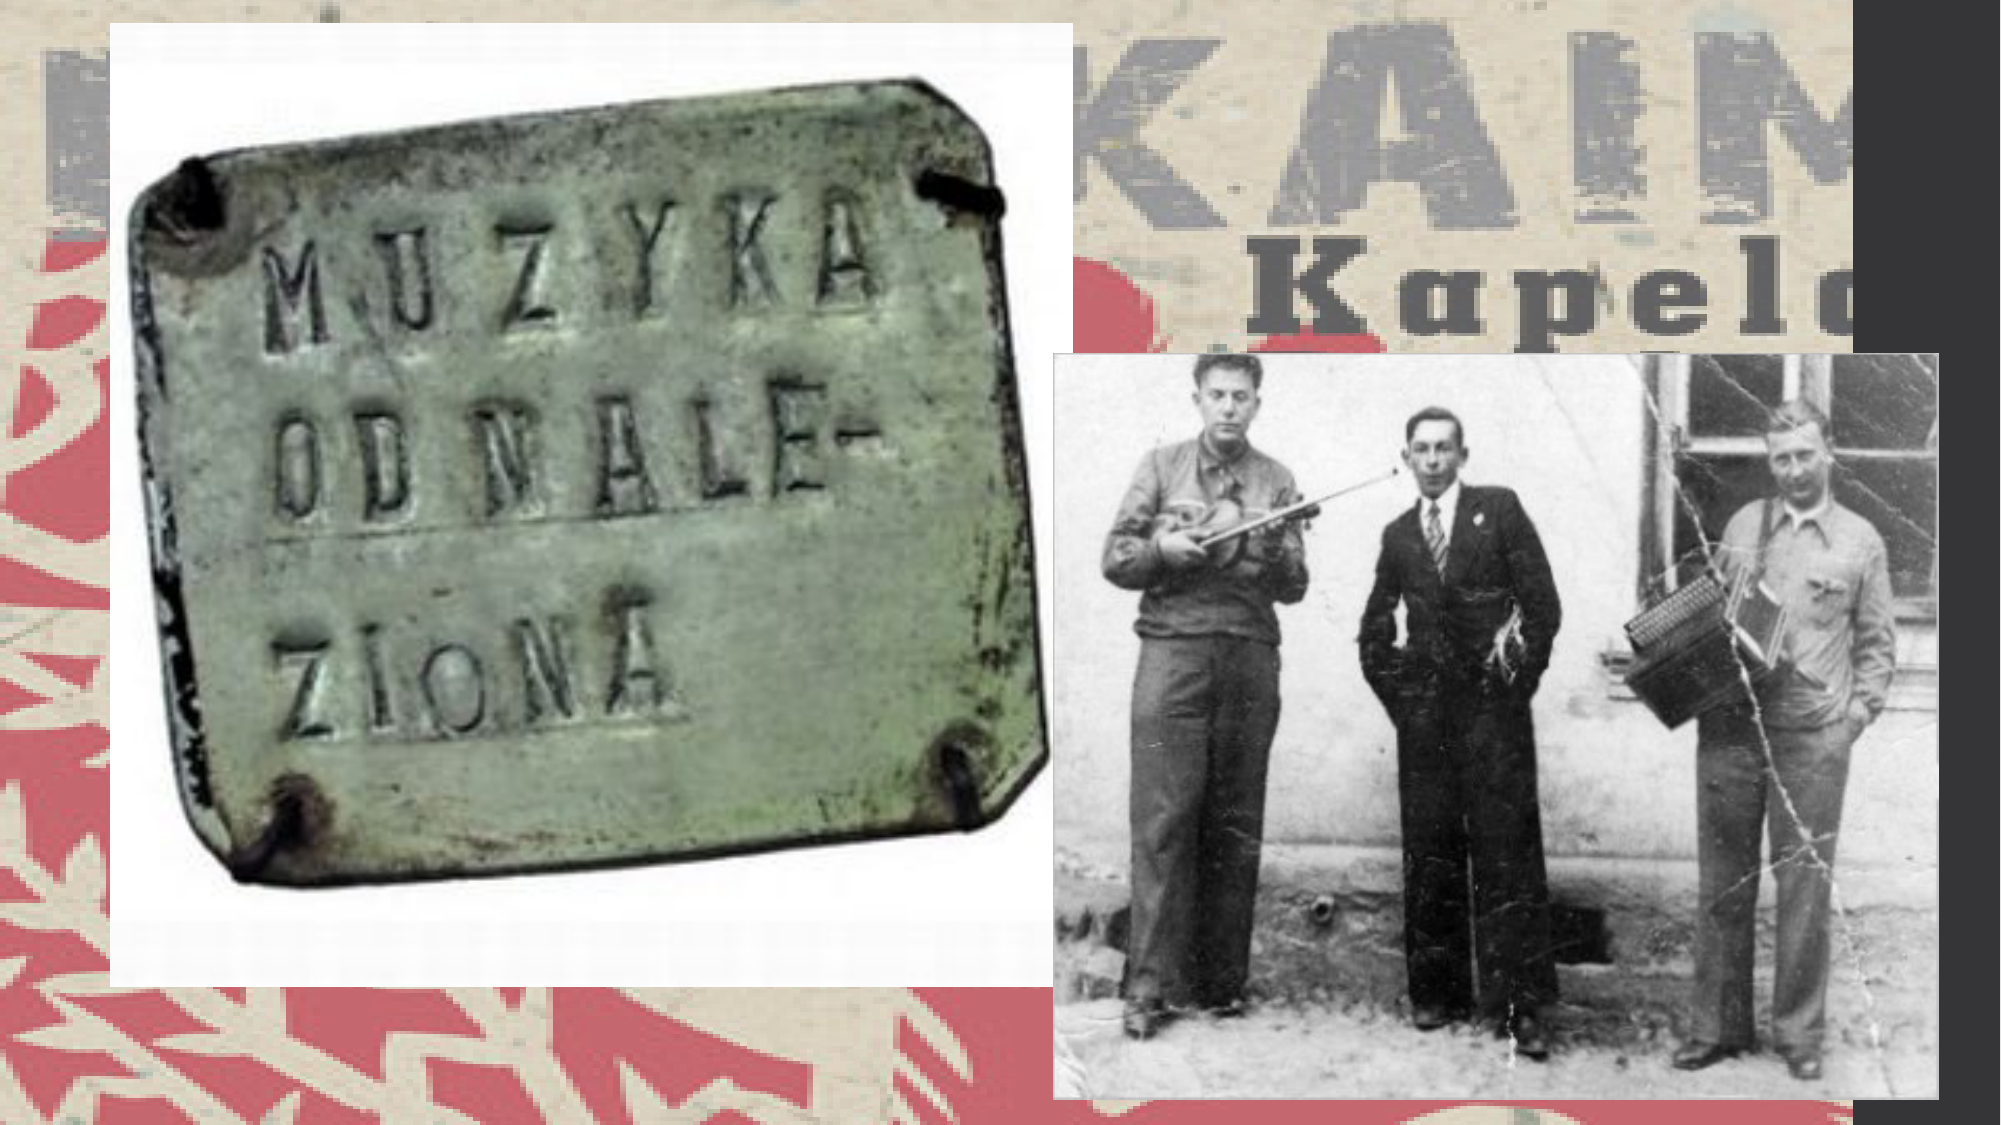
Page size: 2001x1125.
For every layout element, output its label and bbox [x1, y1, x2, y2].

picture [110, 24, 1939, 1100]
